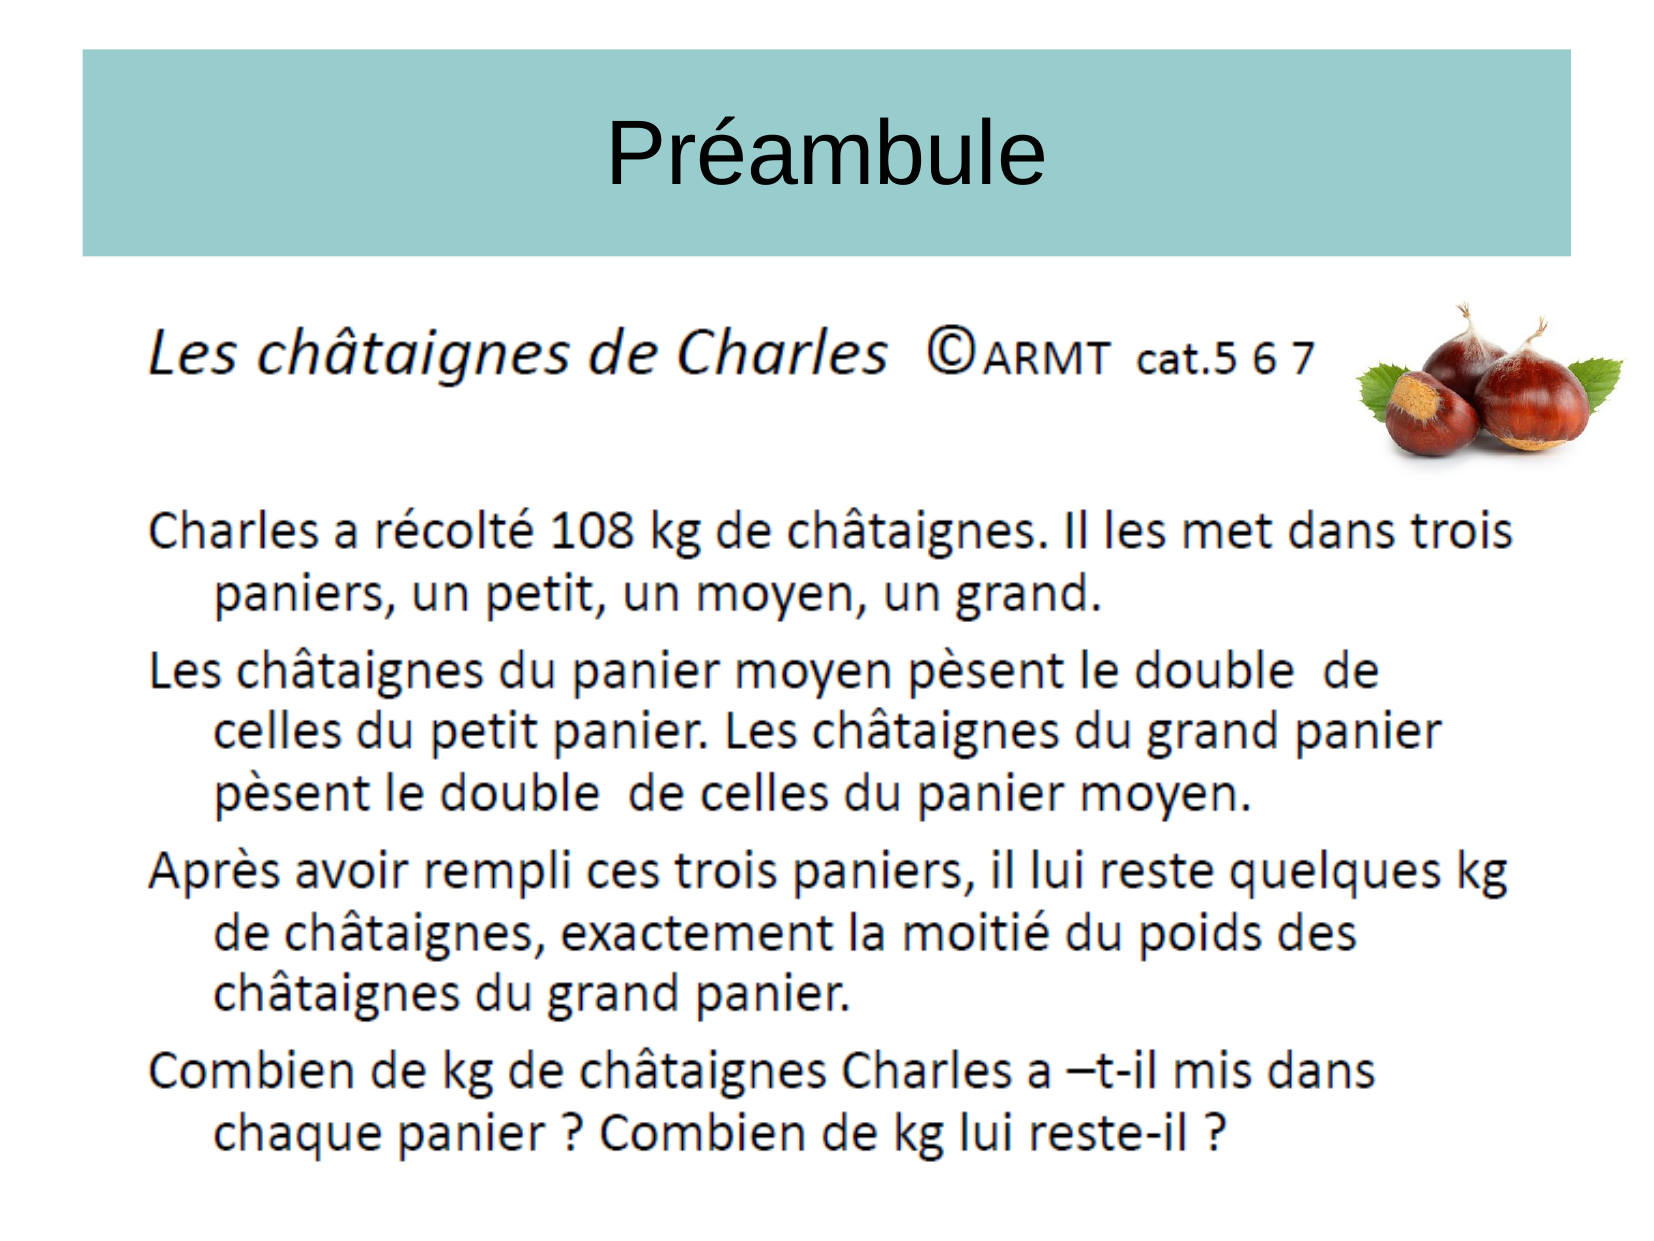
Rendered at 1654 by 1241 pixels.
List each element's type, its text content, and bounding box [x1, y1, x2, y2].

title Préambule [82, 49, 1571, 257]
picture [89, 265, 1636, 1220]
